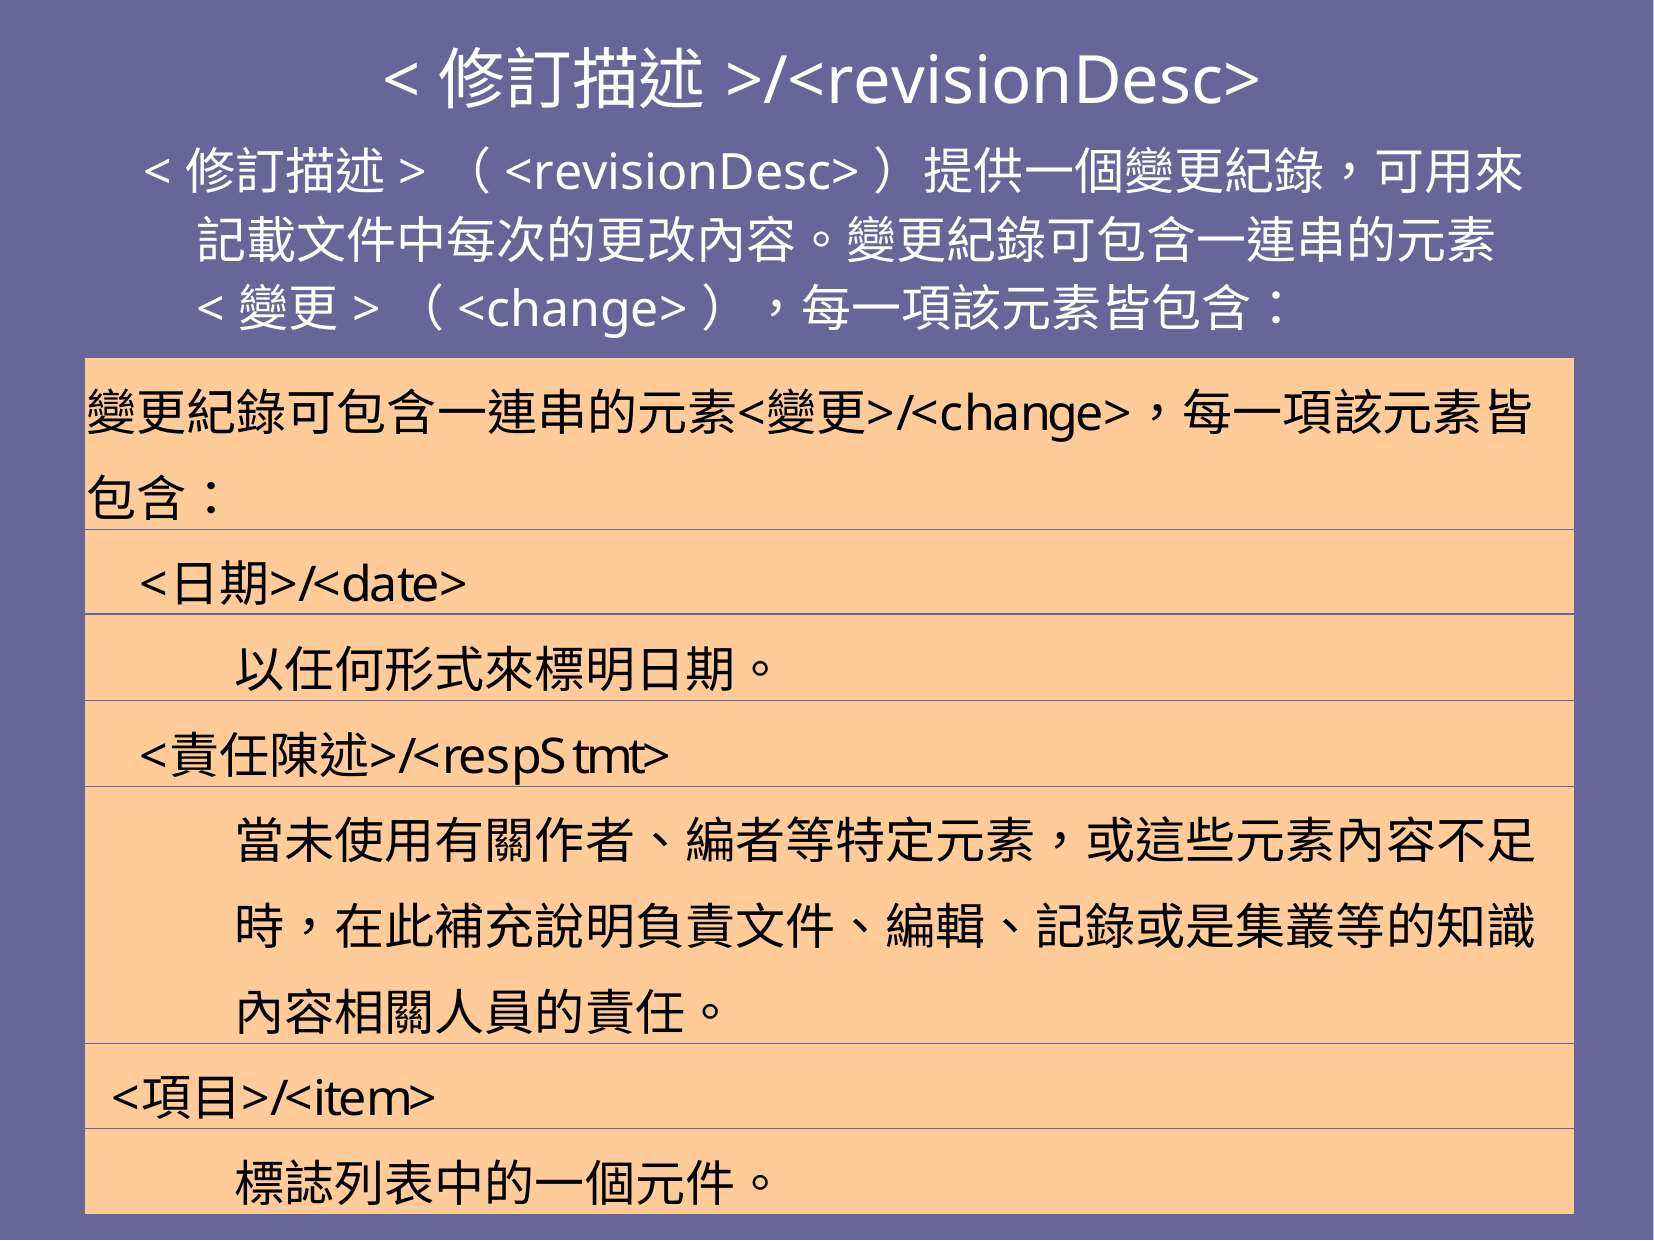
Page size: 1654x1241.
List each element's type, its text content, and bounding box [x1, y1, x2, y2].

chart [85, 357, 1576, 1241]
list <修訂描述>（<revisionDesc>）提供一個變更紀錄，可用來記載文件中每次的更改內容。變更紀錄可包含一連串的元素<變更>（<change>），每一項該元素皆包含： [125, 136, 1538, 338]
title <修訂描述>/<revisionDesc> [112, 0, 1525, 151]
